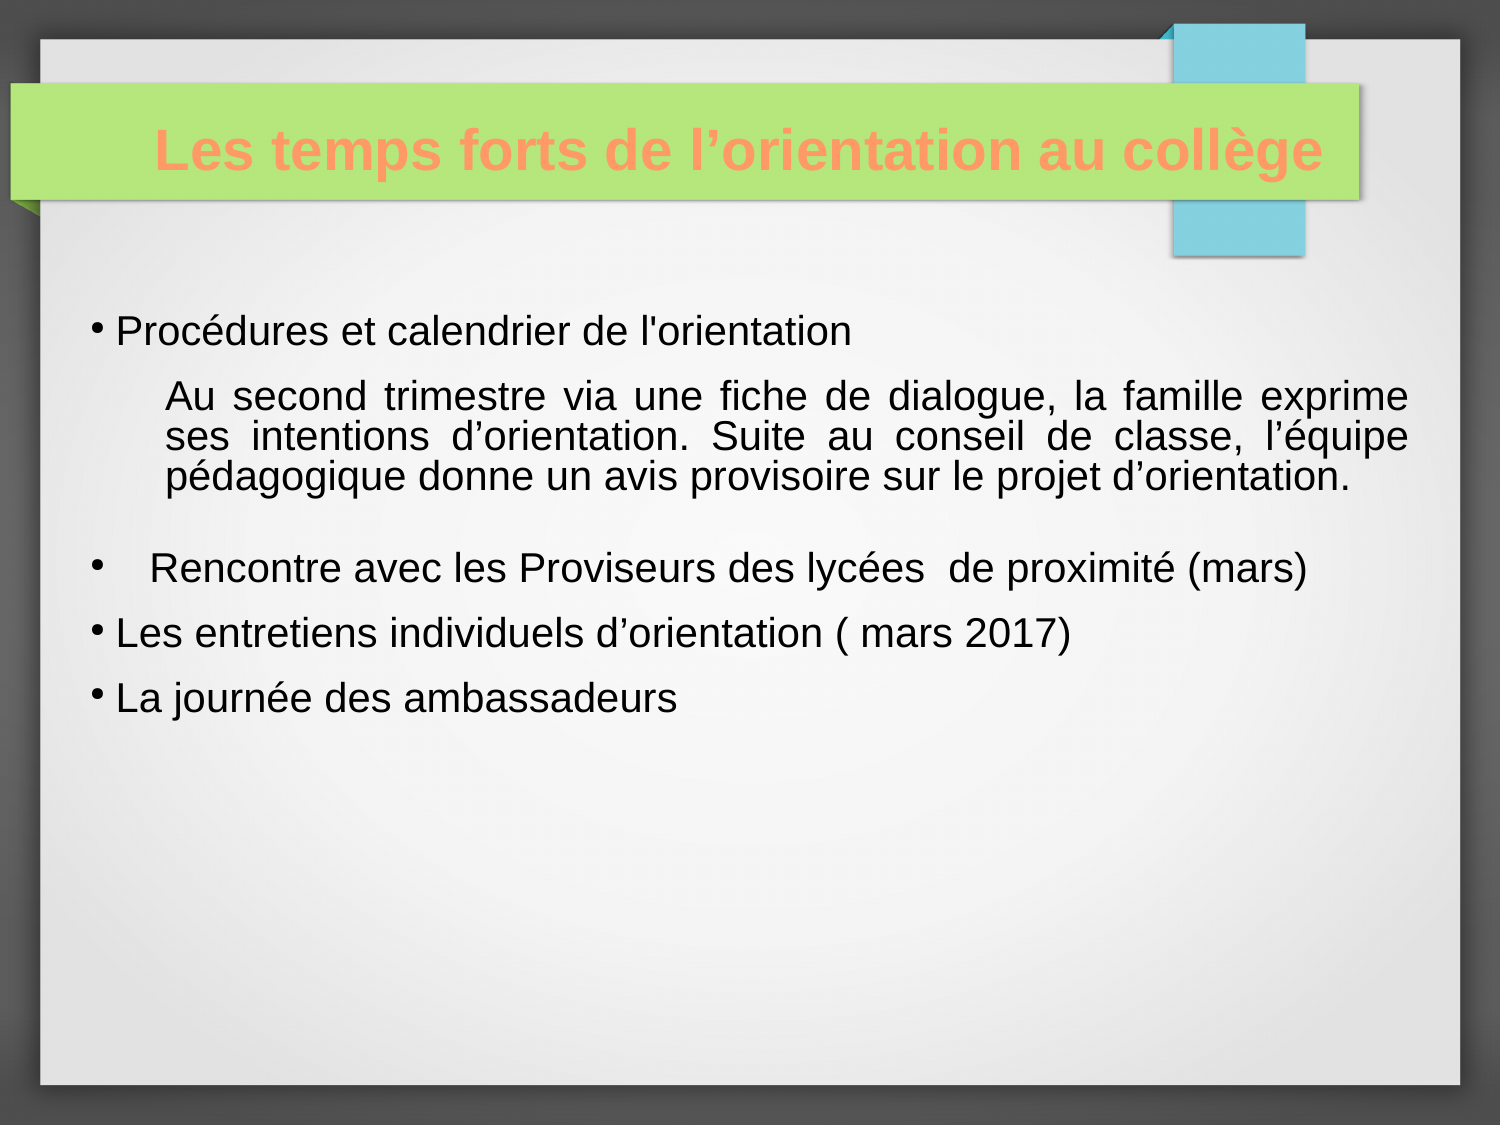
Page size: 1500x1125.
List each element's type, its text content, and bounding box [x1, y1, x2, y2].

picture [0, 0, 1500, 1125]
list Procédures et calendrier de l'orientation Au second trimestre via une fiche de dialogue, la famille exprime ses intentions d’orientation. Suite au conseil de classe, l’équipe pédagogique donne un avis provisoire sur le projet d’orientation. Rencontre avec les Proviseurs des lycées de proximité (mars) Les entretiens individuels d’orientation ( mars 2017) La journée des ambassadeurs [75, 306, 1426, 819]
title Les temps forts de l’orientation au collège [64, 103, 1415, 190]
